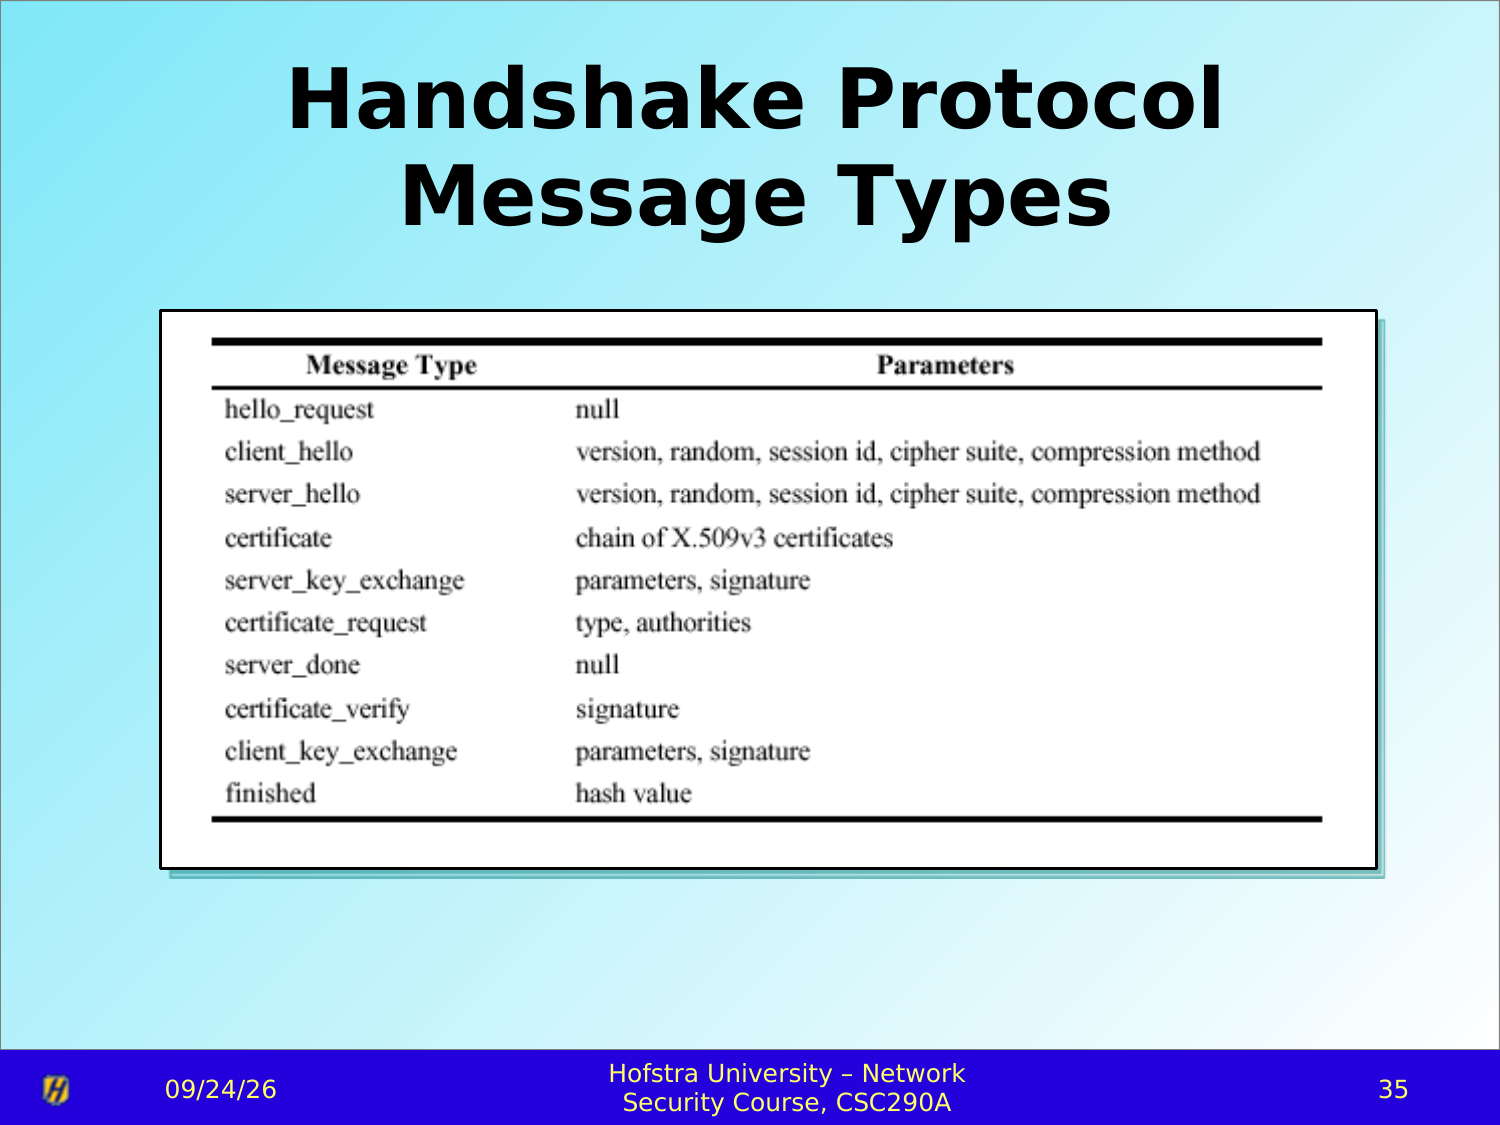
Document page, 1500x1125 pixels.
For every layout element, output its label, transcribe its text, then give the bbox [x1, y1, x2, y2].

picture [37, 1072, 76, 1110]
picture [162, 312, 1375, 867]
title Handshake Protocol Message Types [75, 43, 1438, 253]
